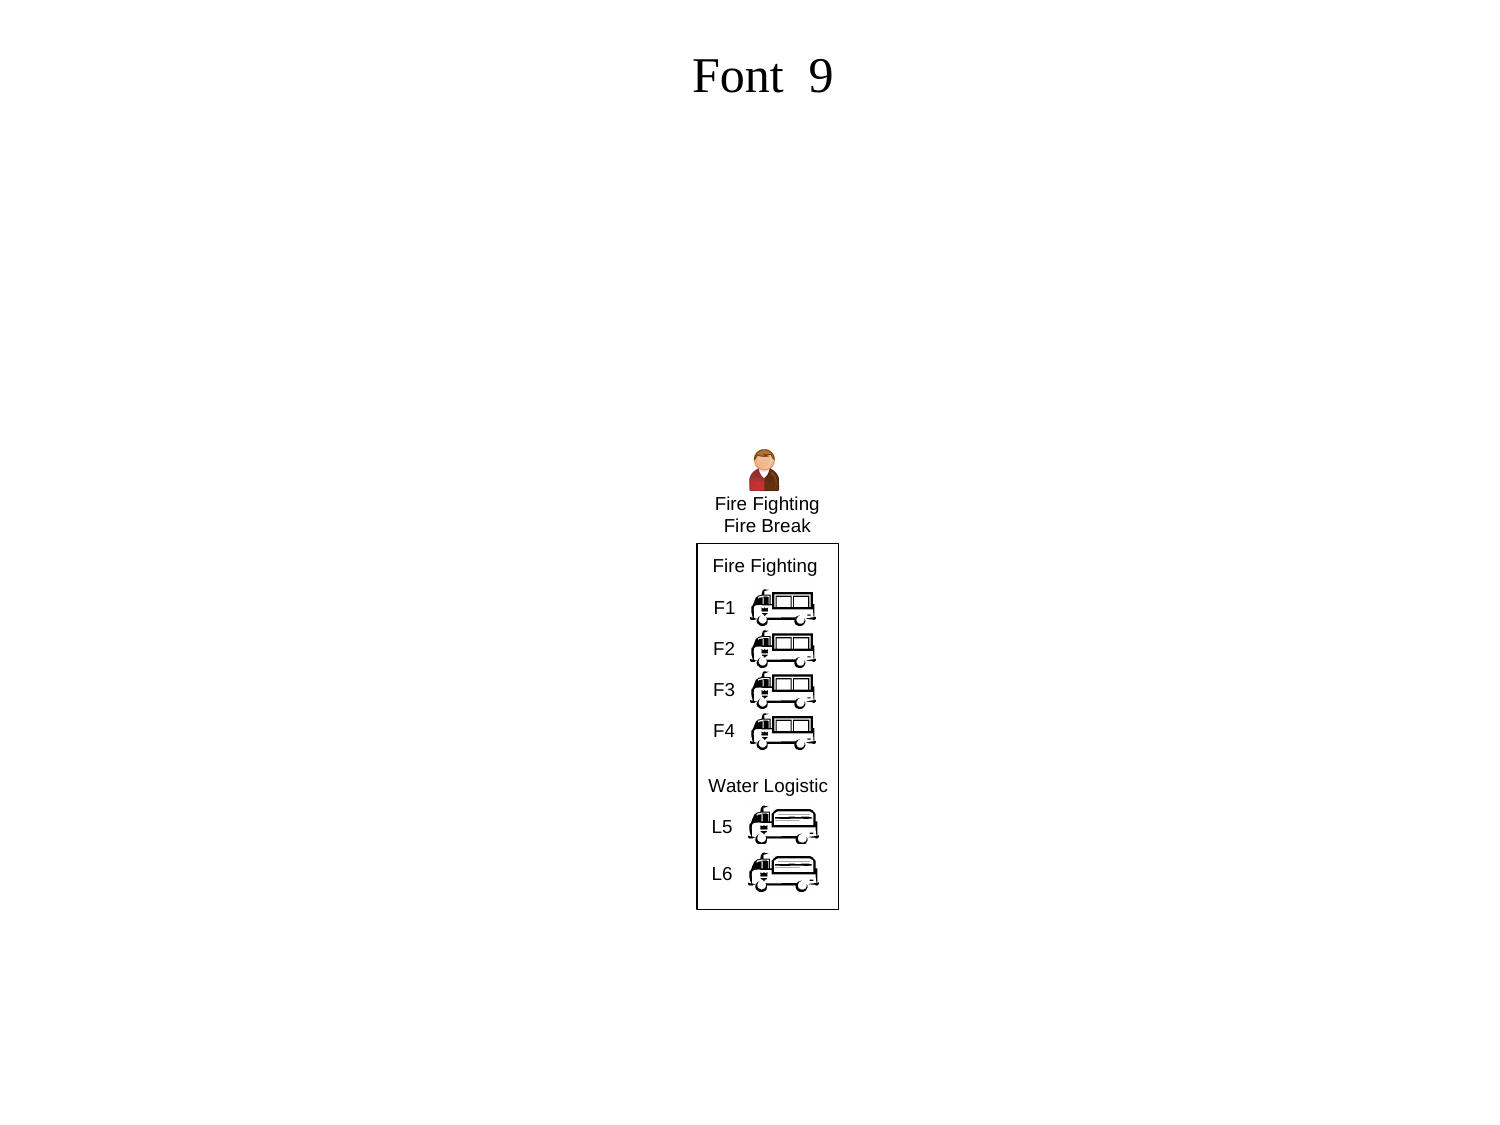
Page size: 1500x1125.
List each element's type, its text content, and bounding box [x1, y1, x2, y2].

picture [750, 581, 816, 750]
text_box F3 [698, 670, 751, 708]
text_box Fire Fighting Fire Break [699, 483, 835, 545]
text_box F2 [698, 629, 751, 668]
text_box F1 [699, 588, 751, 626]
text_box Water Logistic [693, 765, 845, 826]
text_box F4 [698, 711, 751, 750]
text_box L5 [696, 807, 748, 845]
text_box Font 9 [677, 35, 849, 111]
text_box Fire Fighting [698, 546, 833, 585]
picture [748, 797, 819, 892]
picture [740, 448, 788, 497]
text_box L6 [696, 854, 748, 892]
